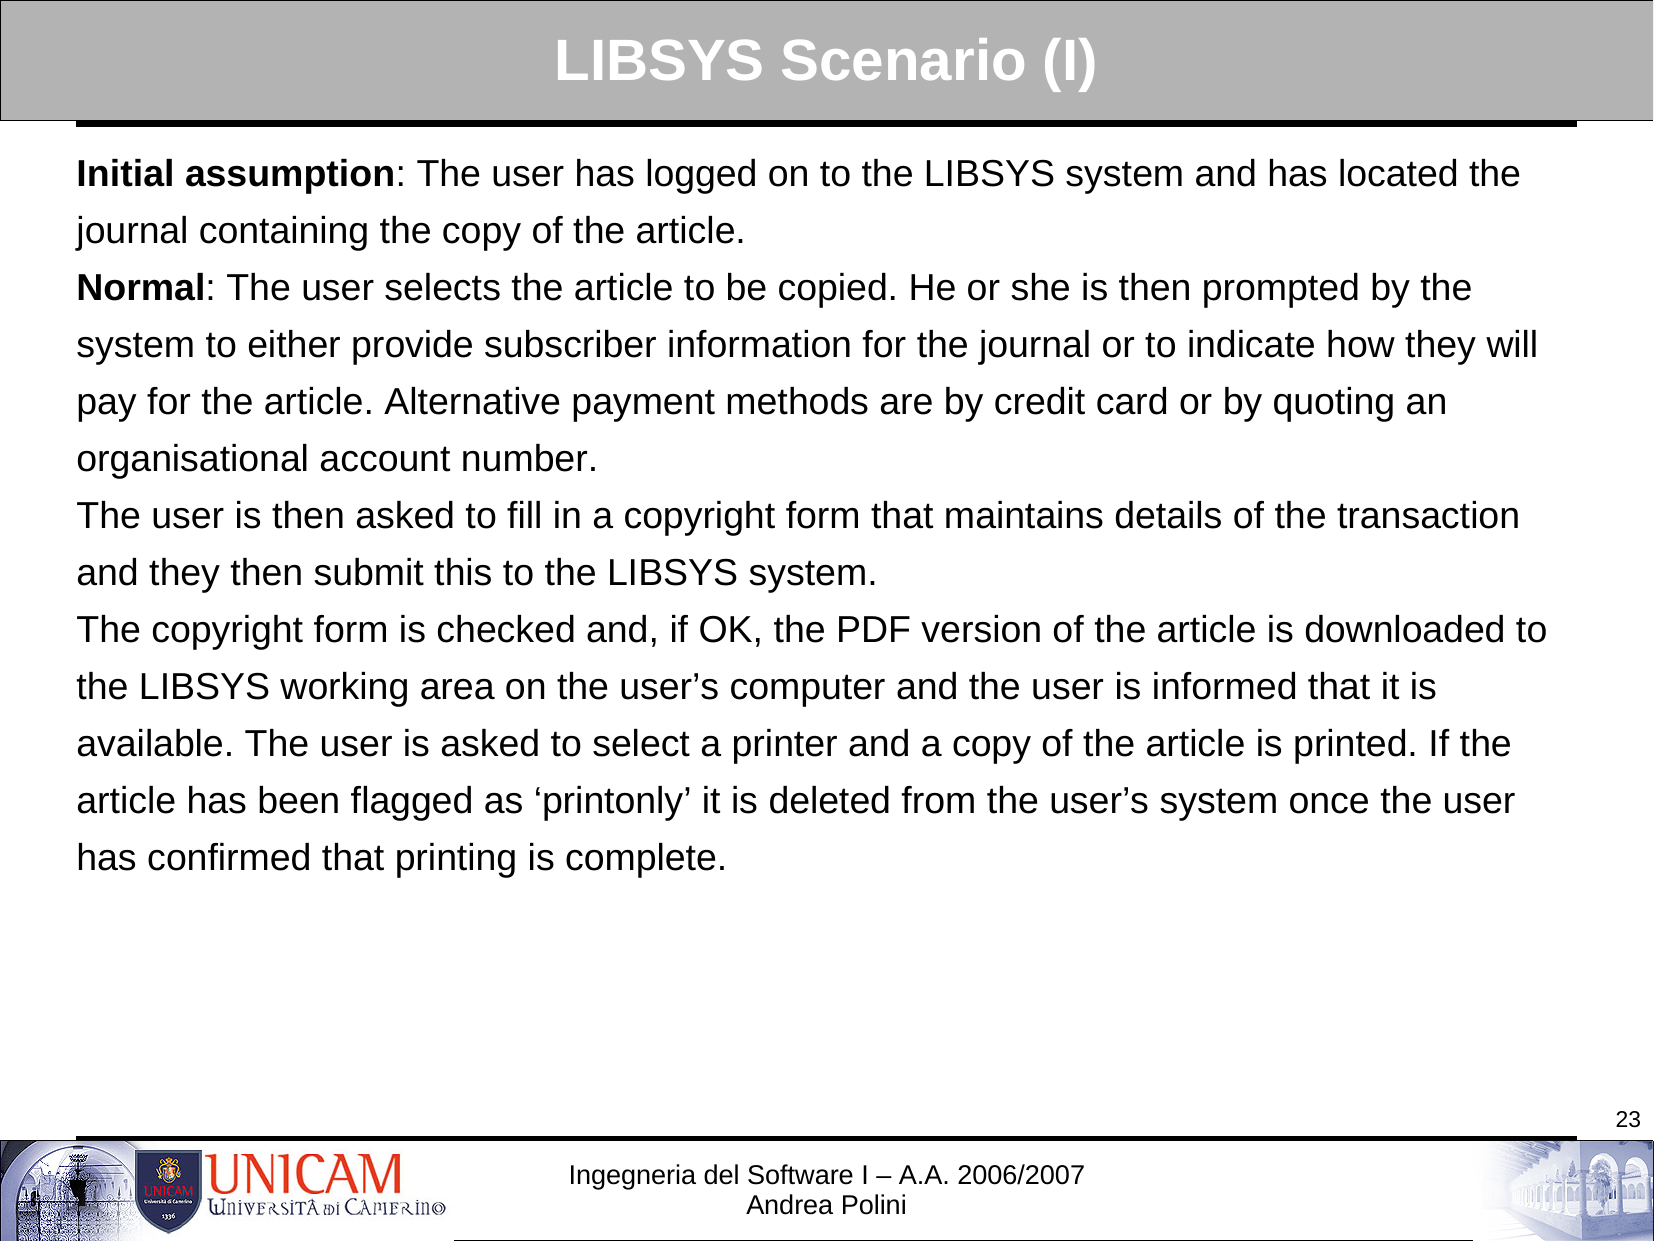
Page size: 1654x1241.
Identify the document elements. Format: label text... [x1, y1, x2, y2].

title LIBSYS Scenario (I) [0, 0, 1653, 121]
list Initial assumption: The user has logged on to the LIBSYS system and has located the journal containing the copy of the article. Normal: The user selects the article to be copied. He or she is then prompted by the system to either provide subscriber information for the journal or to indicate how they will pay for the article. Alternative payment methods are by credit card or by quoting an organisational account number. The user is then asked to fill in a copyright form that maintains details of the transaction and they then submit this to the LIBSYS system. The copyright form is checked and, if OK, the PDF version of the article is downloaded to the LIBSYS working area on the user’s computer and the user is informed that it is available. The user is asked to select a printer and a copy of the article is printed. If the article has been flagged as ‘printonly’ it is deleted from the user’s system once the user has confirmed that printing is complete. [76, 152, 1577, 1075]
picture [0, 1141, 454, 1241]
picture [1473, 1141, 1654, 1241]
